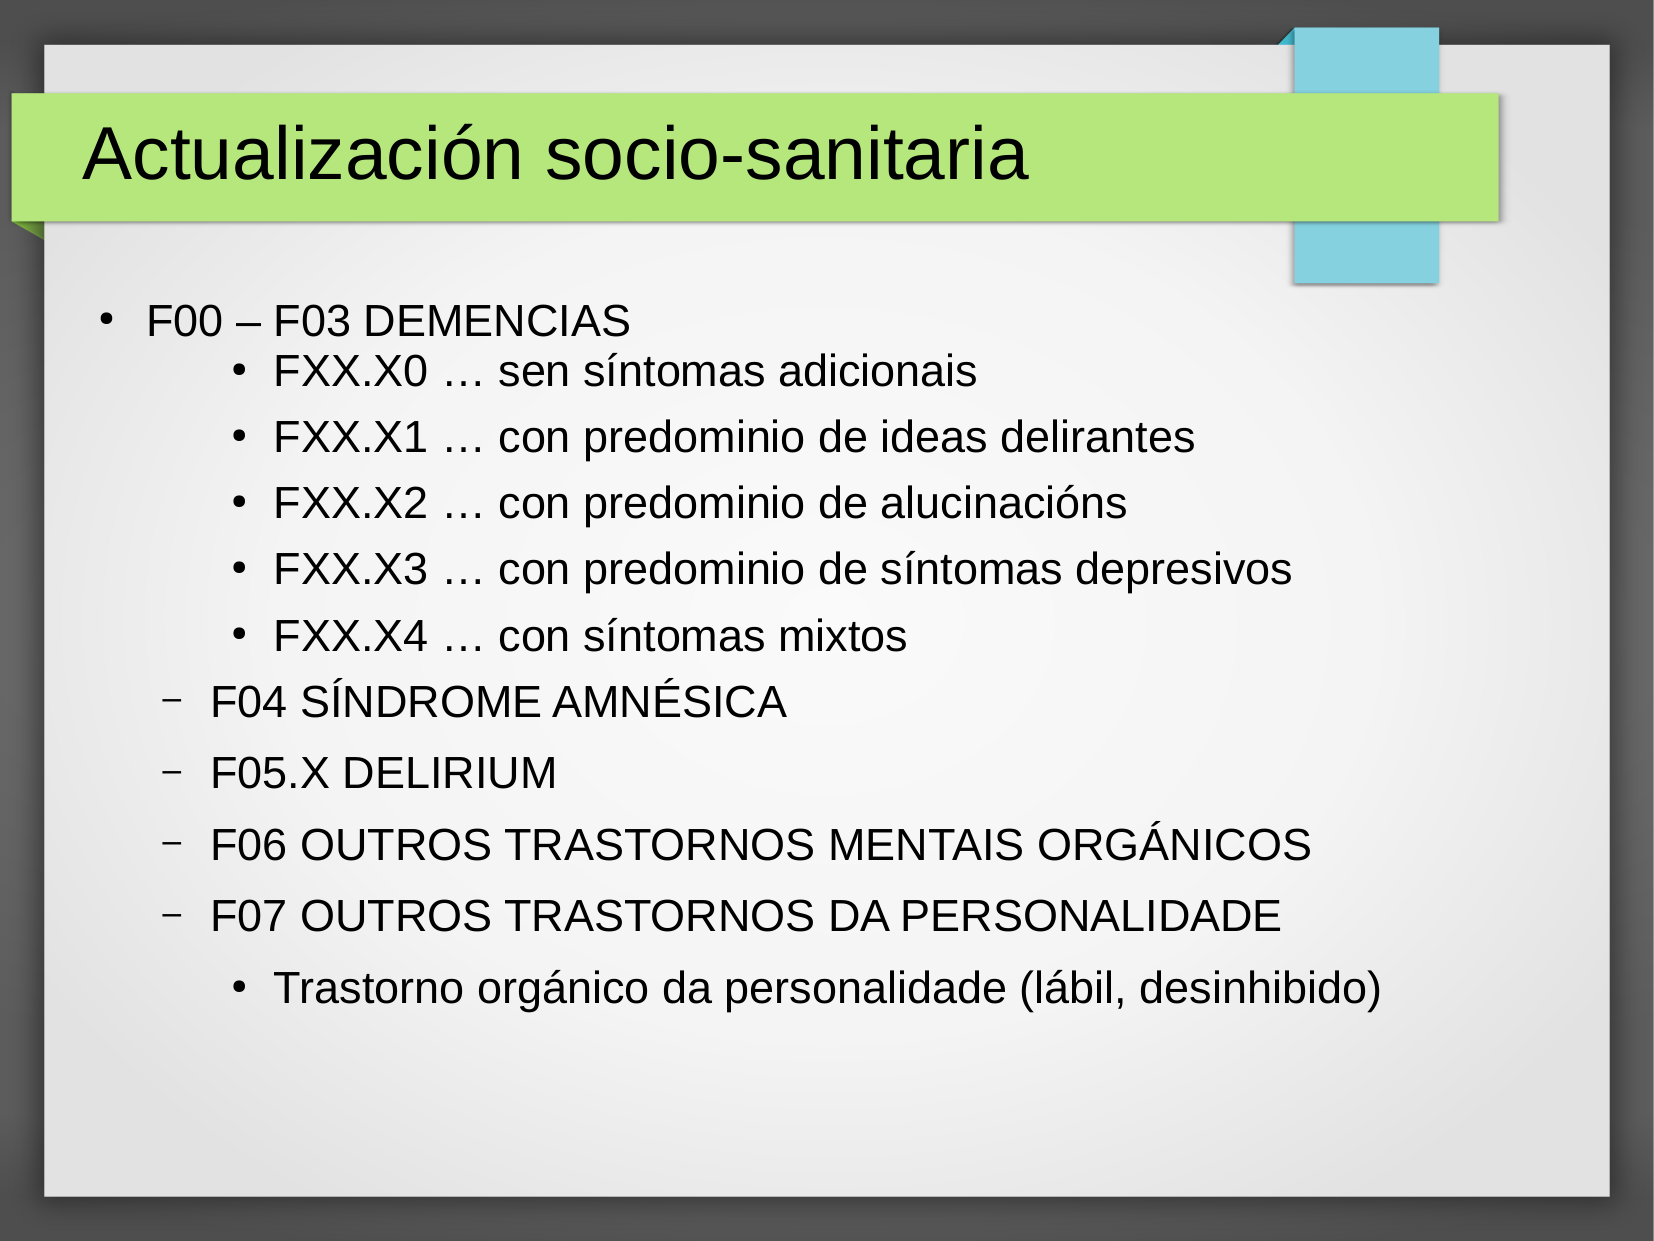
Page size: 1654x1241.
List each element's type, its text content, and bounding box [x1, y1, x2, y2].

picture [0, 0, 1654, 1241]
list F00 – F03 DEMENCIAS FXX.X0 … sen síntomas adicionais FXX.X1 … con predominio de ideas delirantes FXX.X2 … con predominio de alucinacións FXX.X3 … con predominio de síntomas depresivos FXX.X4 … con síntomas mixtos F04 SÍNDROME AMNÉSICA F05.X DELIRIUM F06 OUTROS TRASTORNOS MENTAIS ORGÁNICOS F07 OUTROS TRASTORNOS DA PERSONALIDADE Trastorno orgánico da personalidade (lábil, desinhibido) [82, 295, 1571, 1015]
title Actualización socio-sanitaria [82, 94, 1264, 213]
